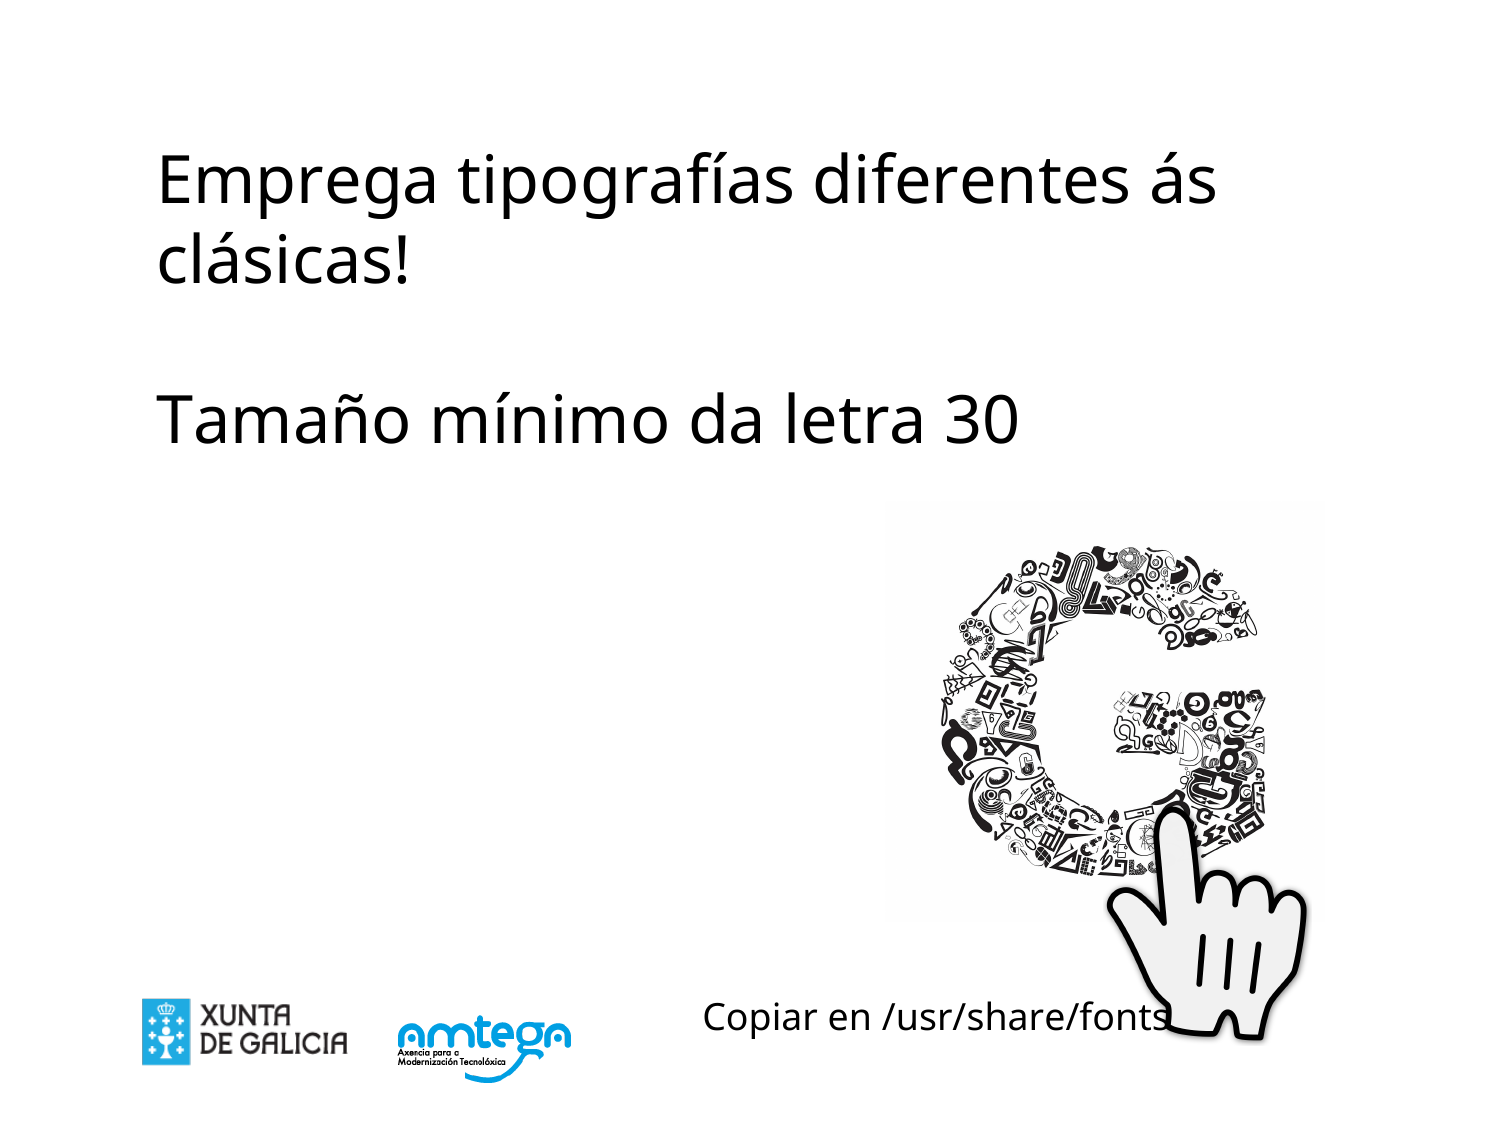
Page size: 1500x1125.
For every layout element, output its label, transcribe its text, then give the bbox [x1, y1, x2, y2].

text_box Emprega tipografías diferentes ás clásicas! Tamaño mínimo da letra 30 [141, 129, 1347, 775]
text_box Copiar en /usr/share/fonts [687, 985, 1111, 1046]
picture [885, 501, 1325, 1046]
picture [374, 995, 586, 1102]
picture [105, 978, 372, 1078]
